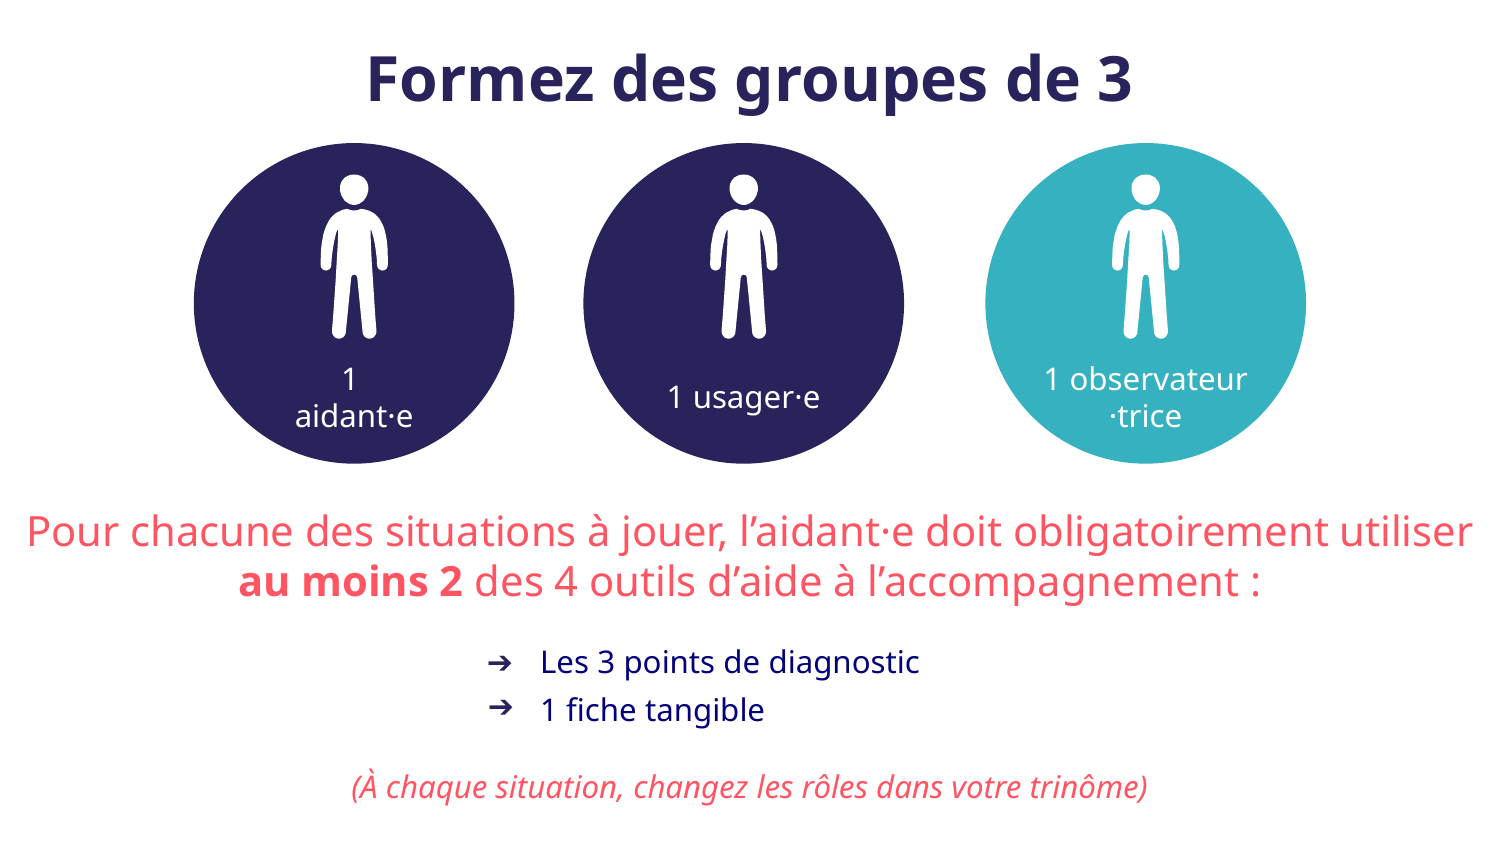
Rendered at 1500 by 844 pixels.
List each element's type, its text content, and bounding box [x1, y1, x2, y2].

text_box [645, 430, 843, 464]
text_box [193, 153, 515, 365]
text_box [583, 143, 905, 365]
text_box 1 usager·e [595, 362, 892, 430]
text_box Formez des groupes de 3 [0, 0, 1500, 153]
text_box [255, 430, 453, 464]
text_box 1 aidant·e [206, 362, 503, 430]
text_box [985, 143, 1307, 365]
text_box Pour chacune des situations à jouer, l’aidant·e doit obligatoirement utiliser au moins 2 des 4 outils d’aide à l’accompagnement : Les 3 points de diagnostic 1 fiche tangible (À chaque situation, changez les rôles dans votre trinôme) [0, 504, 1500, 806]
text_box 1 observateur ·trice [997, 362, 1294, 430]
text_box [1047, 430, 1245, 464]
